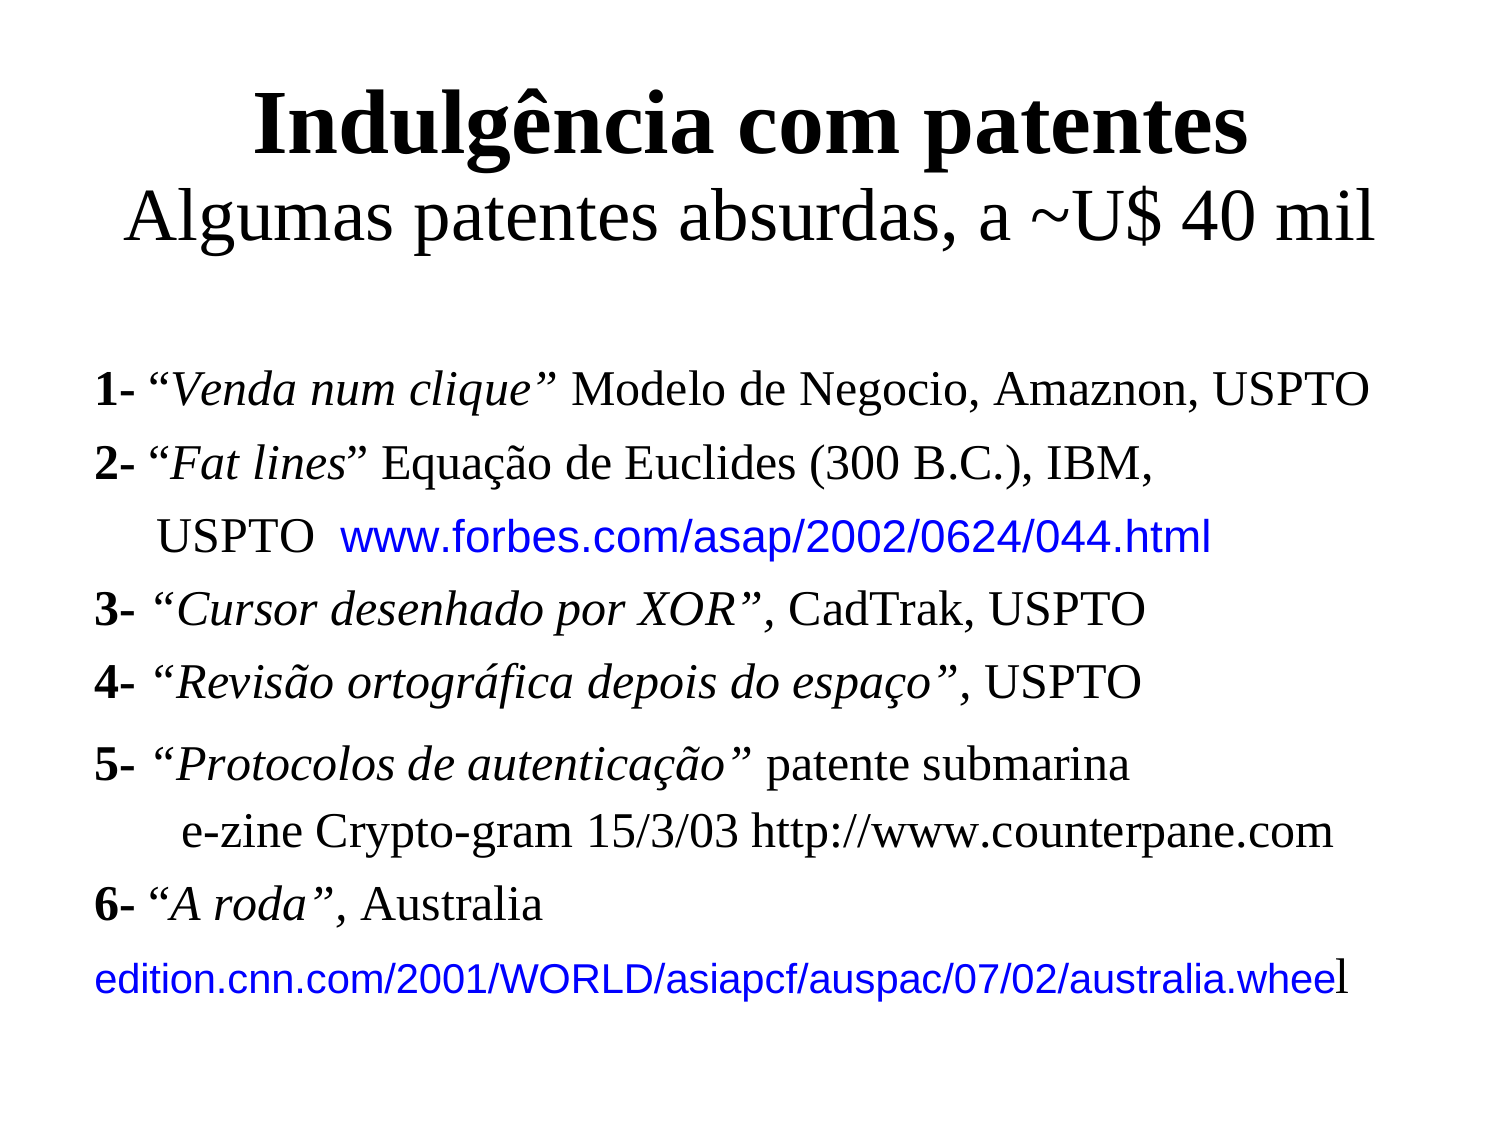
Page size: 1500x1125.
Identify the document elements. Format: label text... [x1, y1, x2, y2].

text_box 5- “Protocolos de autenticação” patente submarina e-zine Crypto-gram 15/3/03 http://www.counterpane.com 6- “A roda”, Australia edition.cnn.com/2001/WORLD/asiapcf/auspac/07/02/australia.wheel [94, 735, 1351, 1023]
title Indulgência com patentes Algumas patentes absurdas, a ~U$ 40 mil [100, 62, 1401, 267]
text_box 1- “Venda num clique” Modelo de Negocio, Amaznon, USPTO 2- “Fat lines” Equação de Euclides (300 B.C.), IBM, USPTO www.forbes.com/asap/2002/0624/044.html 3- “Cursor desenhado por XOR”, CadTrak, USPTO 4- “Revisão ortográfica depois do espaço”, USPTO [94, 361, 1385, 793]
